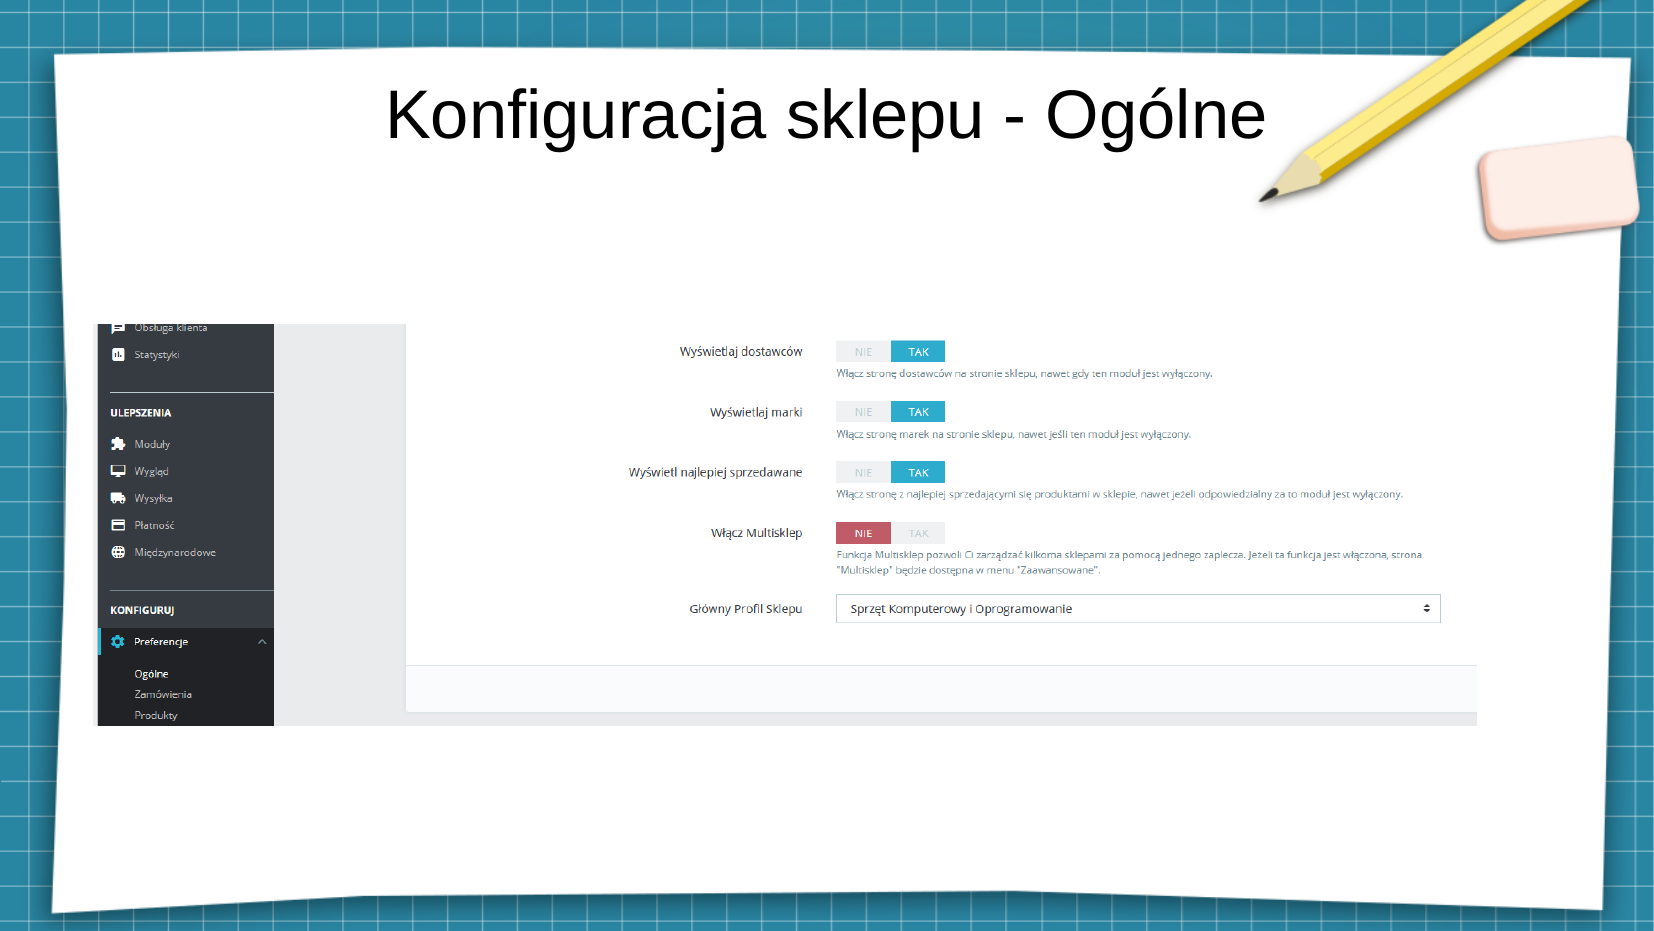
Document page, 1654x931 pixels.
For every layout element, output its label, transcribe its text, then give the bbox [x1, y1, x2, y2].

picture [0, 0, 1654, 931]
title Konfiguracja sklepu - Ogólne [82, 37, 1571, 193]
